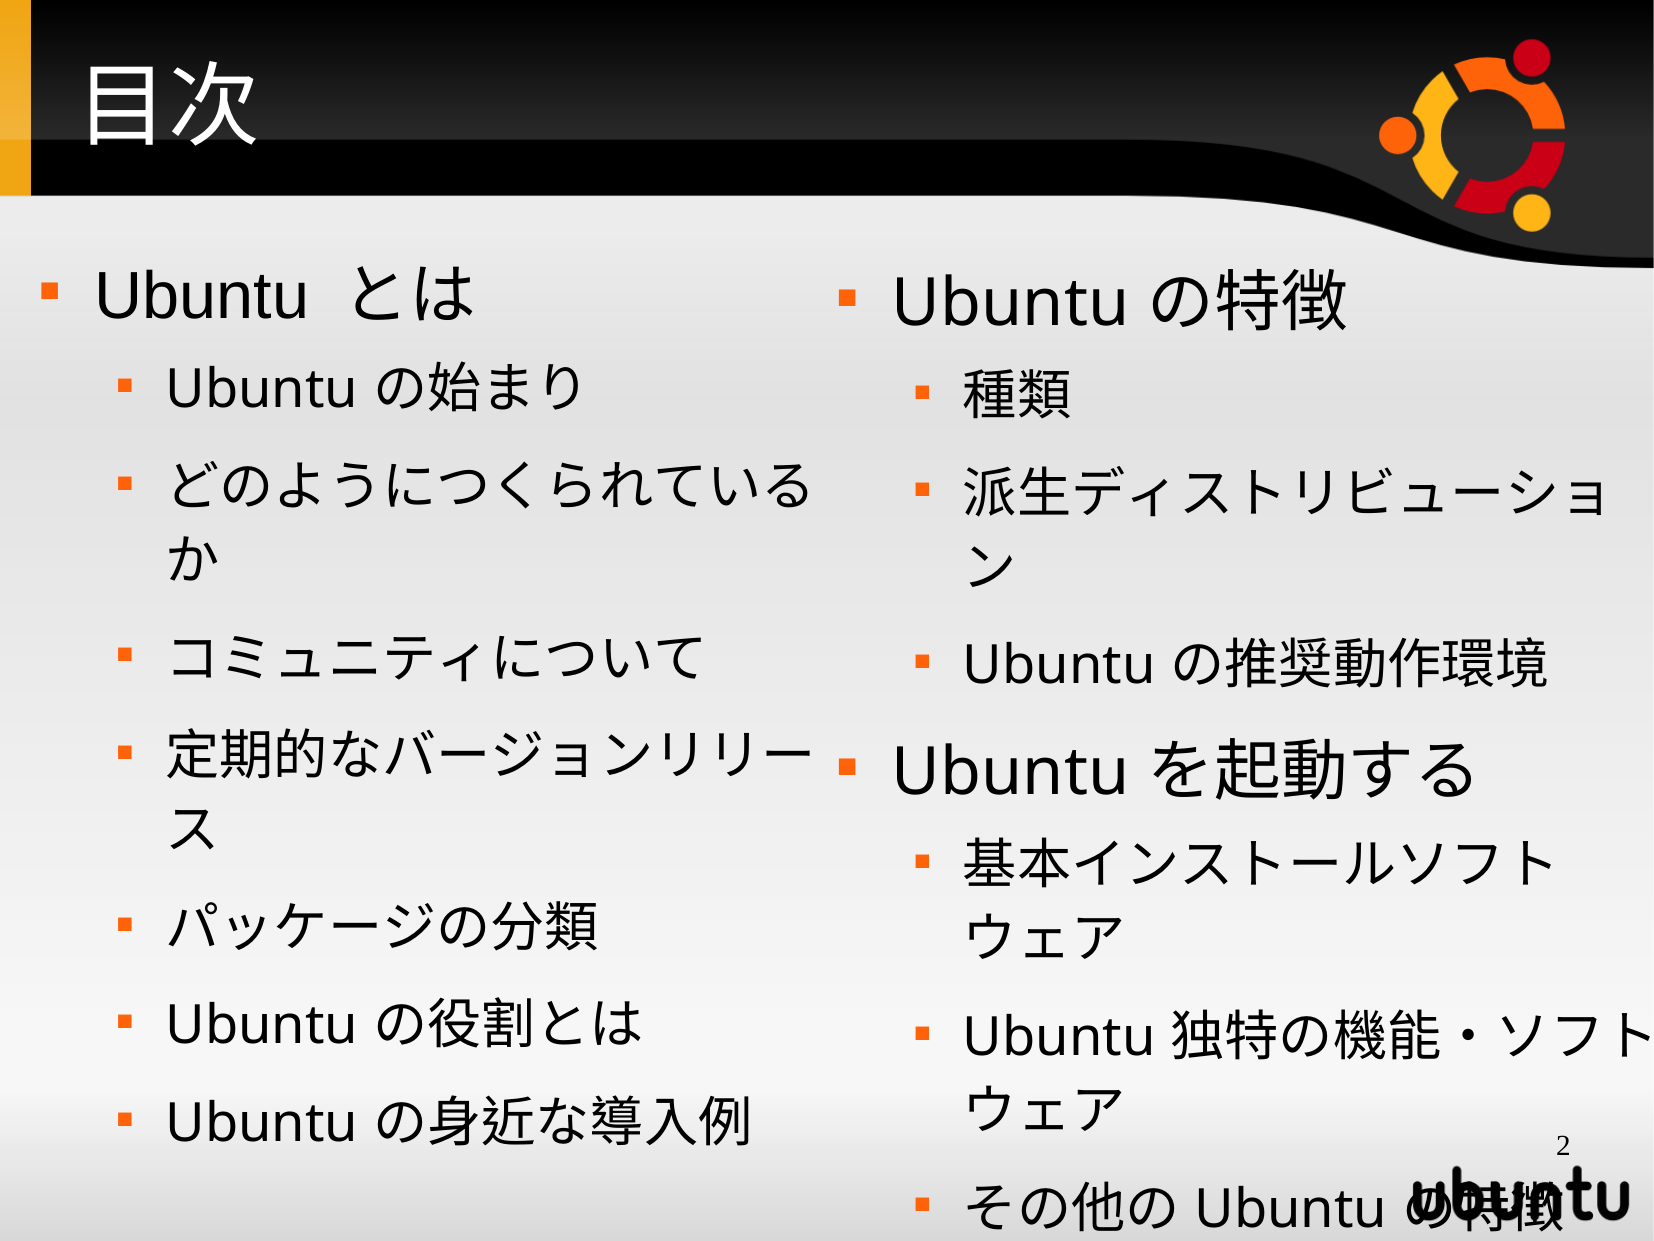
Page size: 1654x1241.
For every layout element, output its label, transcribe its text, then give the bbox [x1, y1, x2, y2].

list Ubuntu とは Ubuntuの始まり どのようにつくられているか コミュニティについて 定期的なバージョンリリース パッケージの分類 Ubuntuの役割とは Ubuntuの身近な導入例 [23, 247, 827, 1066]
title 目次 [76, 0, 1565, 208]
list Ubuntuの特徴 種類 派生ディストリビューション Ubuntuの推奨動作環境 Ubuntuを起動する 基本インストールソフトウェア Ubuntu独特の機能・ソフトウェア その他のUbuntuの特徴 まとめ 参考URL・参考書籍 [821, 253, 1654, 1127]
picture [0, 0, 1654, 1241]
